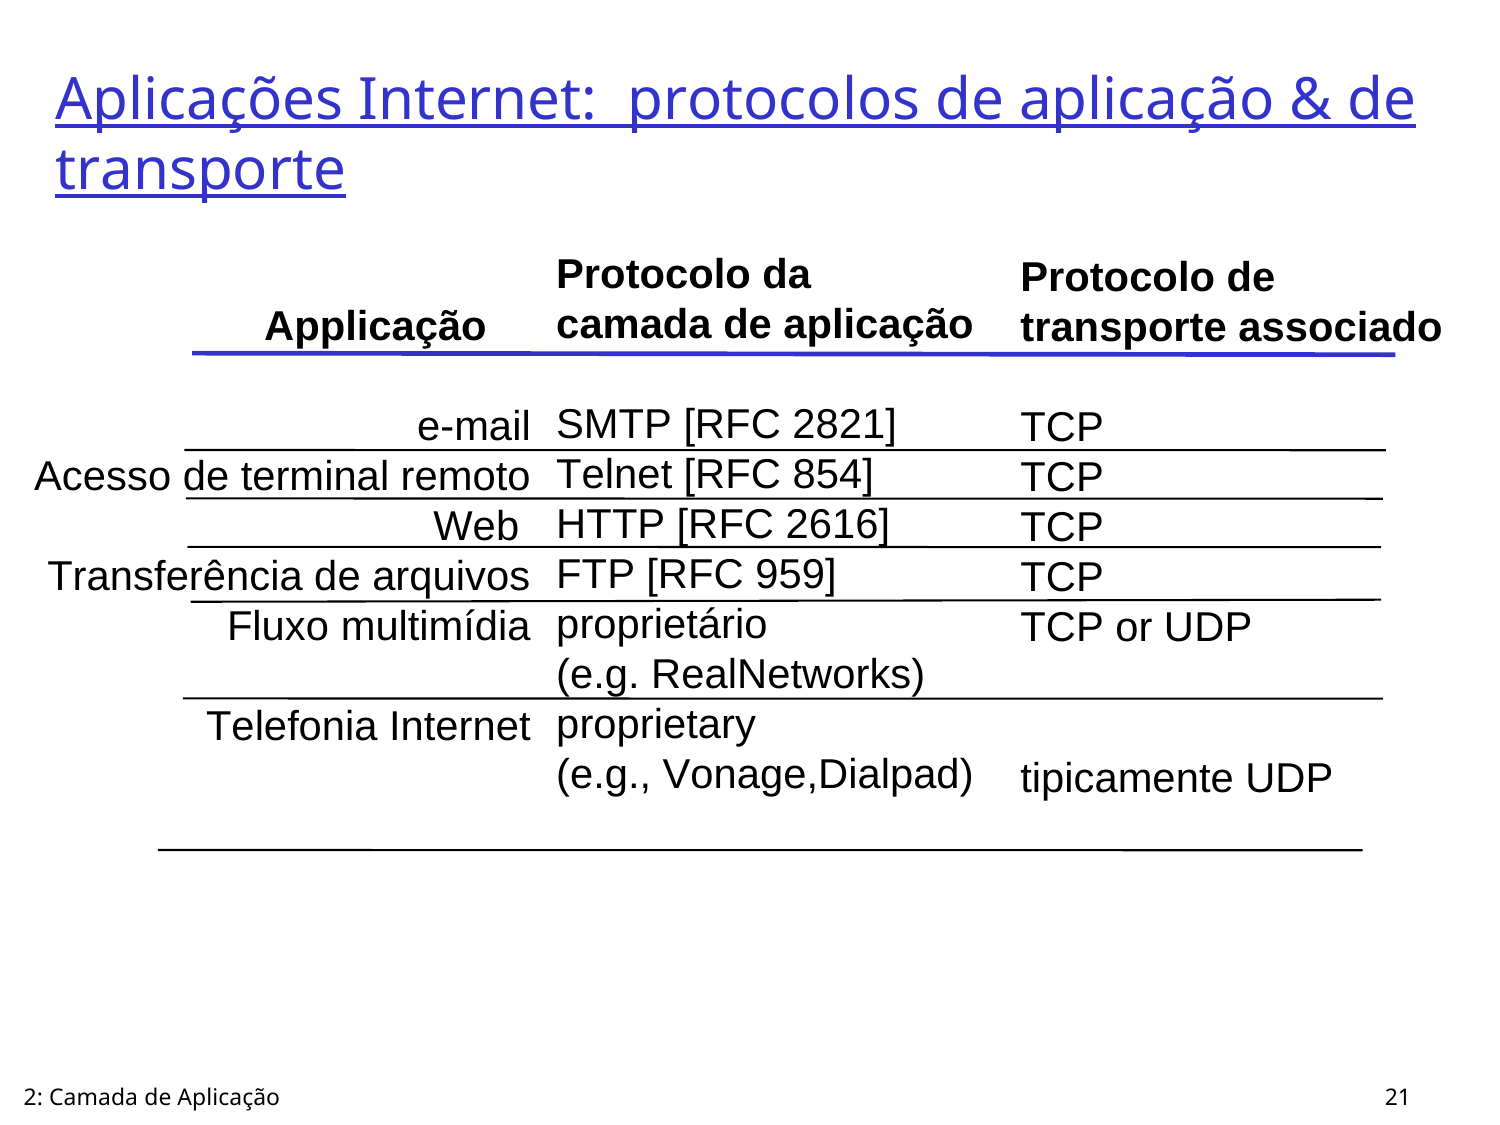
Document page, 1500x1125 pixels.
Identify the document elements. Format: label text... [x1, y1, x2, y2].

text_box Protocolo da camada de aplicação SMTP [RFC 2821] Telnet [RFC 854] HTTP [RFC 2616] FTP [RFC 959] proprietário (e.g. RealNetworks) proprietary (e.g., Vonage,Dialpad) [541, 452, 989, 497]
text_box Protocolo da camada de aplicação SMTP [RFC 2821] Telnet [RFC 854] HTTP [RFC 2616] FTP [RFC 959] proprietário (e.g. RealNetworks) proprietary (e.g., Vonage,Dialpad) [541, 700, 989, 806]
title Aplicações Internet: protocolos de aplicação & de transporte [40, 37, 1476, 225]
text_box Protocolo de transporte associado TCP TCP TCP TCP TCP or UDP tipicamente UDP [1005, 242, 1461, 809]
text_box Protocolo da camada de aplicação SMTP [RFC 2821] Telnet [RFC 854] HTTP [RFC 2616] FTP [RFC 959] proprietário (e.g. RealNetworks) proprietary (e.g., Vonage,Dialpad) [541, 239, 989, 351]
text_box Applicação e-mail Acesso de terminal remoto Web Transferência de arquivos Fluxo multimídia Telefonia Internet [0, 290, 546, 807]
text_box Protocolo da camada de aplicação SMTP [RFC 2821] Telnet [RFC 854] HTTP [RFC 2616] FTP [RFC 959] proprietário (e.g. RealNetworks) proprietary (e.g., Vonage,Dialpad) [541, 602, 989, 697]
text_box Protocolo da camada de aplicação SMTP [RFC 2821] Telnet [RFC 854] HTTP [RFC 2616] FTP [RFC 959] proprietário (e.g. RealNetworks) proprietary (e.g., Vonage,Dialpad) [541, 500, 989, 546]
text_box Protocolo da camada de aplicação SMTP [RFC 2821] Telnet [RFC 854] HTTP [RFC 2616] FTP [RFC 959] proprietário (e.g. RealNetworks) proprietary (e.g., Vonage,Dialpad) [541, 356, 989, 449]
text_box Protocolo da camada de aplicação SMTP [RFC 2821] Telnet [RFC 854] HTTP [RFC 2616] FTP [RFC 959] proprietário (e.g. RealNetworks) proprietary (e.g., Vonage,Dialpad) [541, 548, 989, 600]
